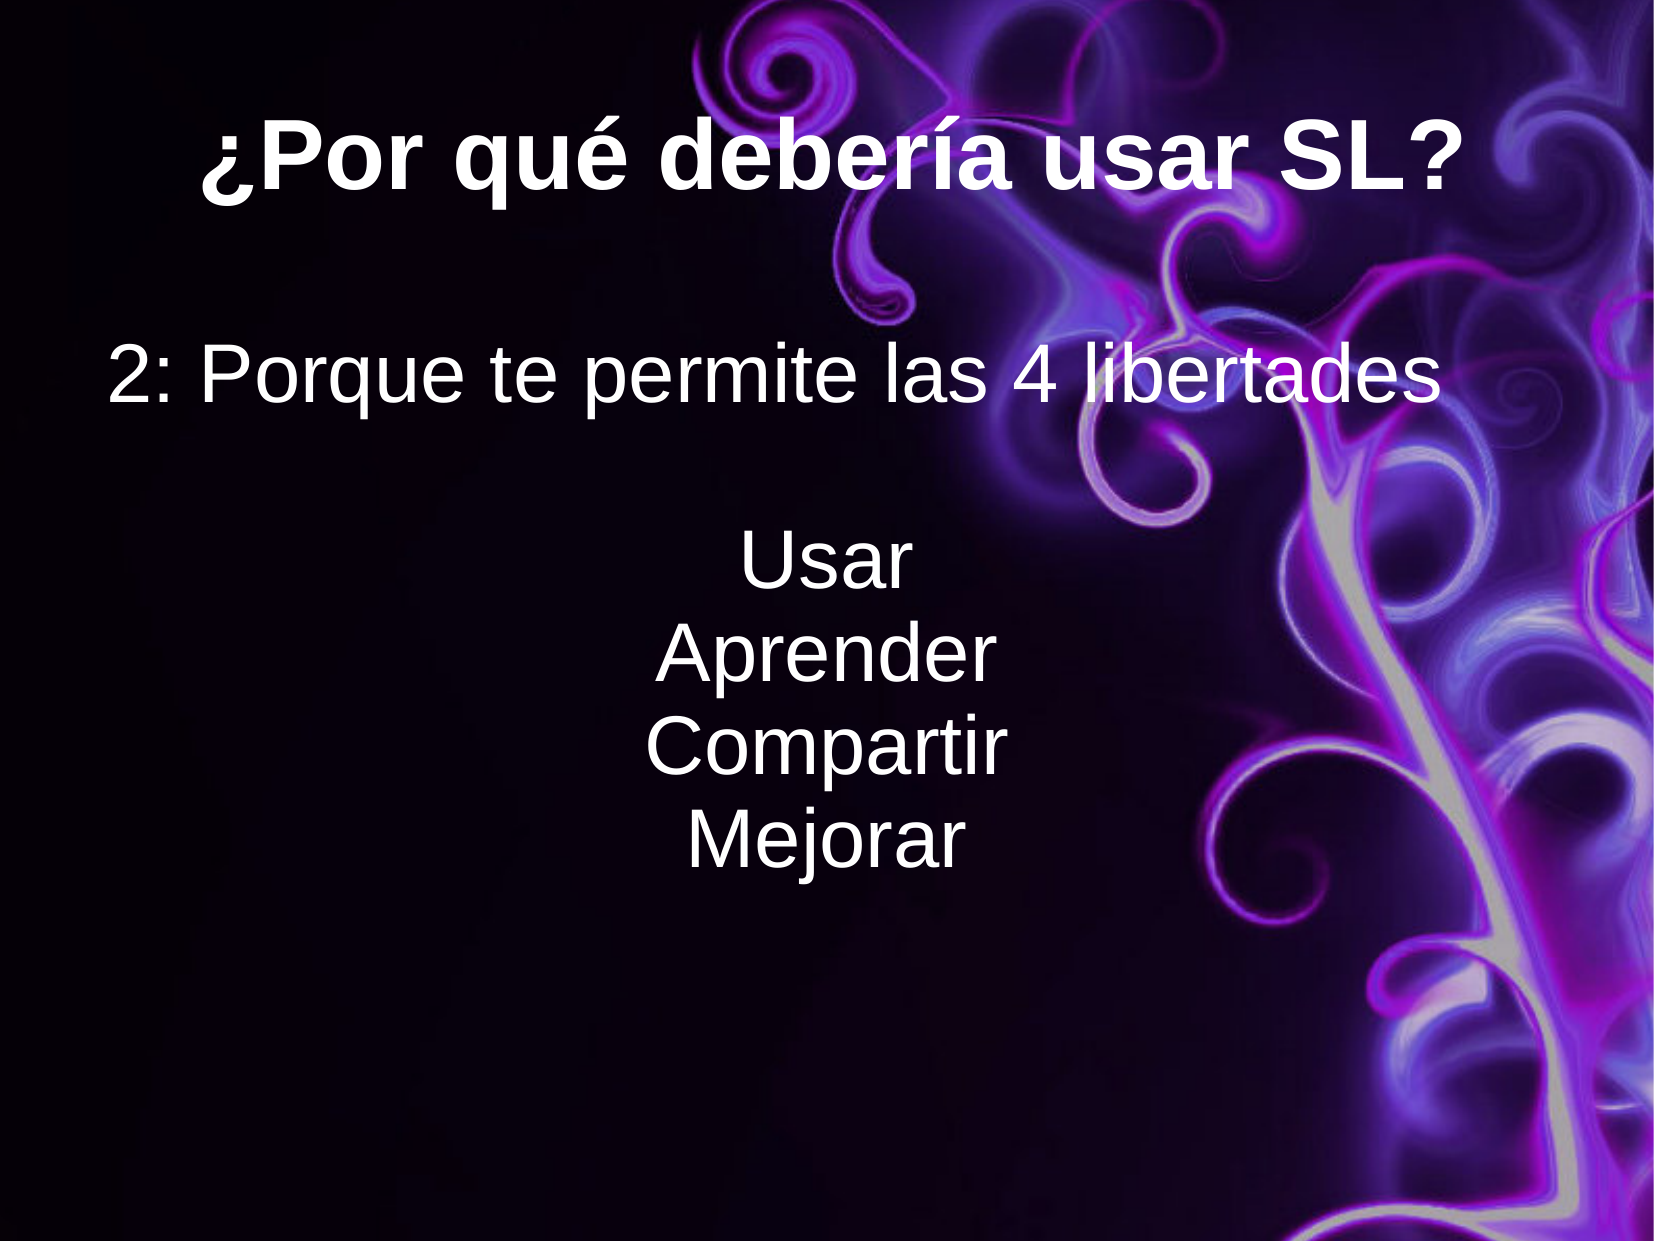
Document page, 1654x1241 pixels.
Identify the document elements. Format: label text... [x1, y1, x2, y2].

subtitle 2: Porque te permite las 4 libertades Usar Aprender Compartir Mejorar [82, 290, 1571, 1109]
title ¿Por qué debería usar SL? [88, 59, 1577, 252]
picture [426, 252, 1227, 290]
